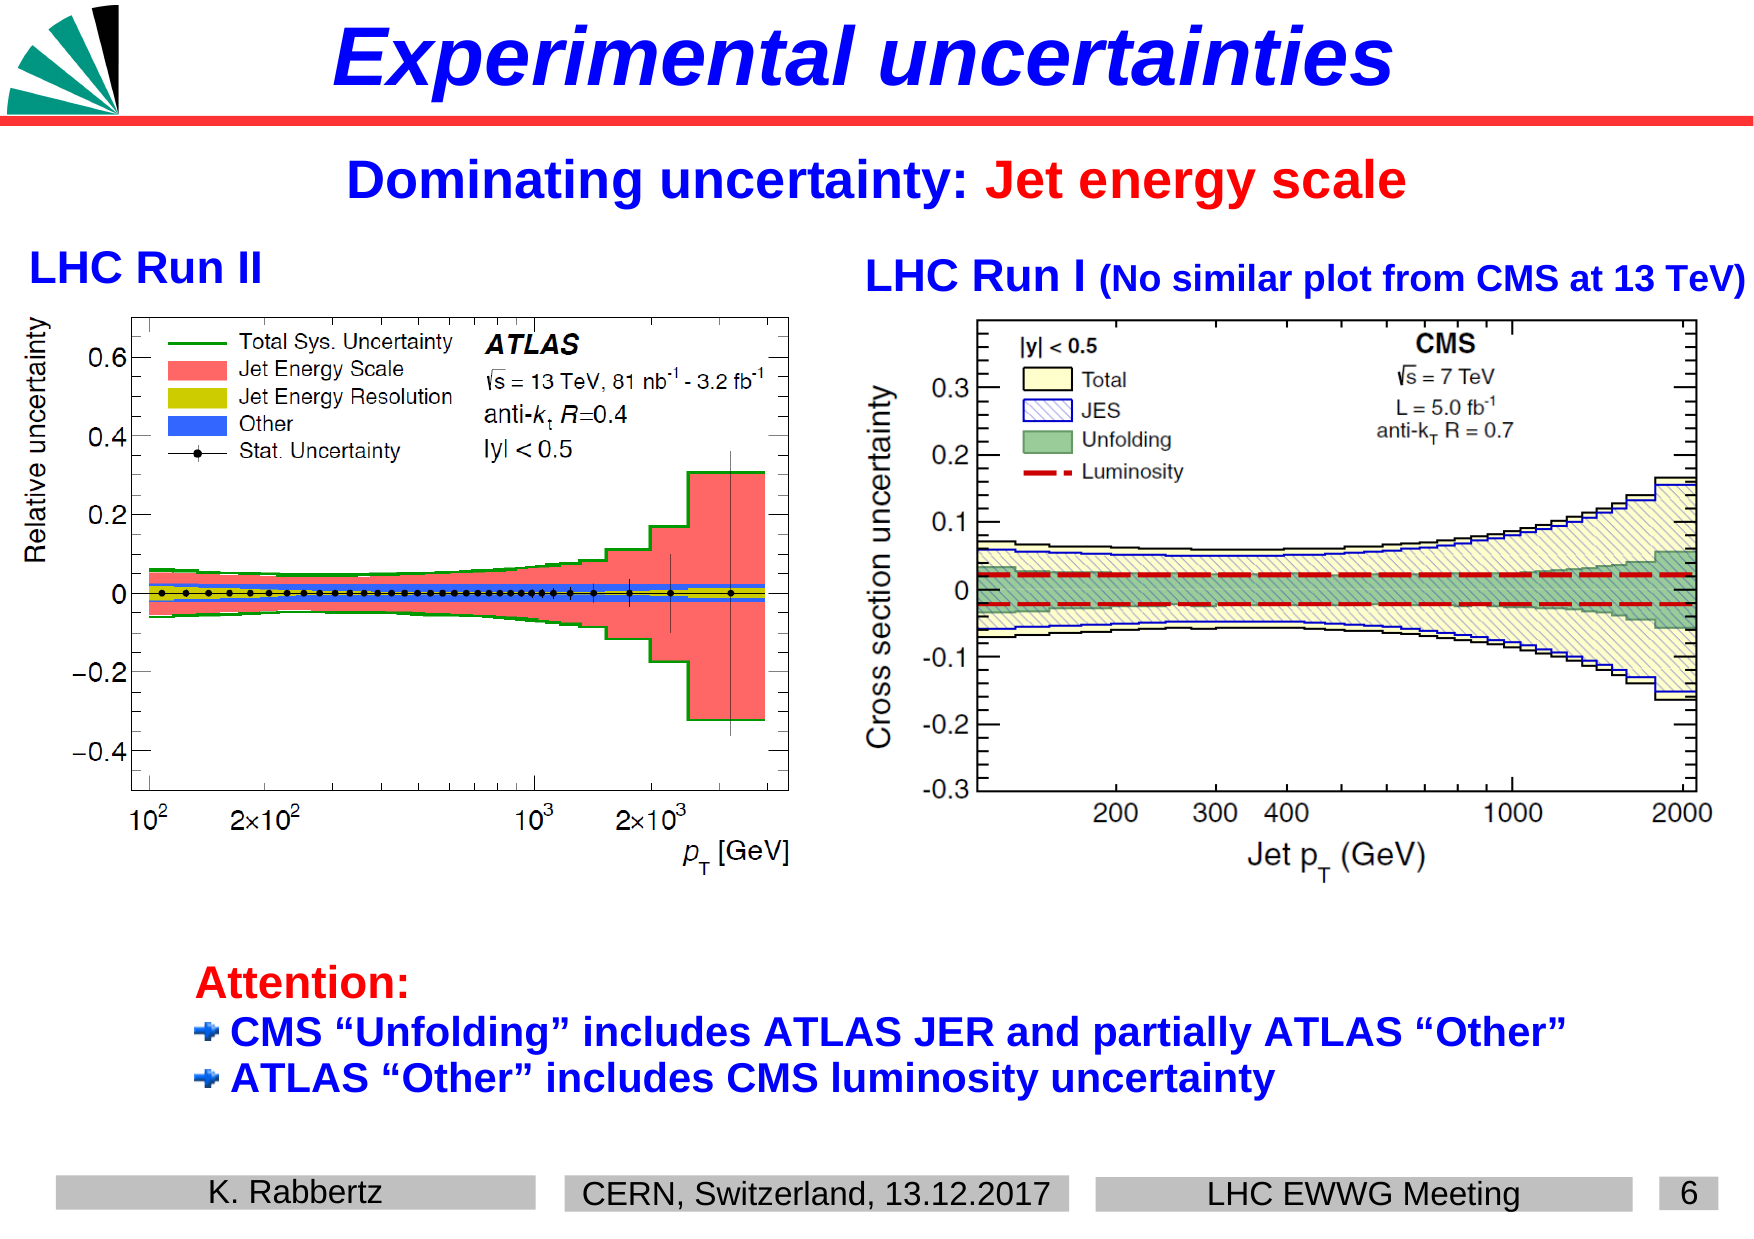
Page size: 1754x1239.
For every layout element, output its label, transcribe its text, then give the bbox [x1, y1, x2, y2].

title Experimental uncertainties [123, 0, 1606, 114]
text_box LHC Run I (No similar plot from CMS at 13 TeV) [853, 244, 1754, 308]
text_box LHC Run II [17, 236, 288, 300]
picture [7, 5, 119, 116]
picture [857, 309, 1717, 888]
text_box Attention: CMS “Unfolding” includes ATLAS JER and partially ATLAS “Other” ATLAS “Other” includes CMS luminosity uncertainty [182, 951, 1571, 1109]
text_box Dominating uncertainty: Jet energy scale [334, 143, 1420, 217]
picture [18, 304, 807, 880]
